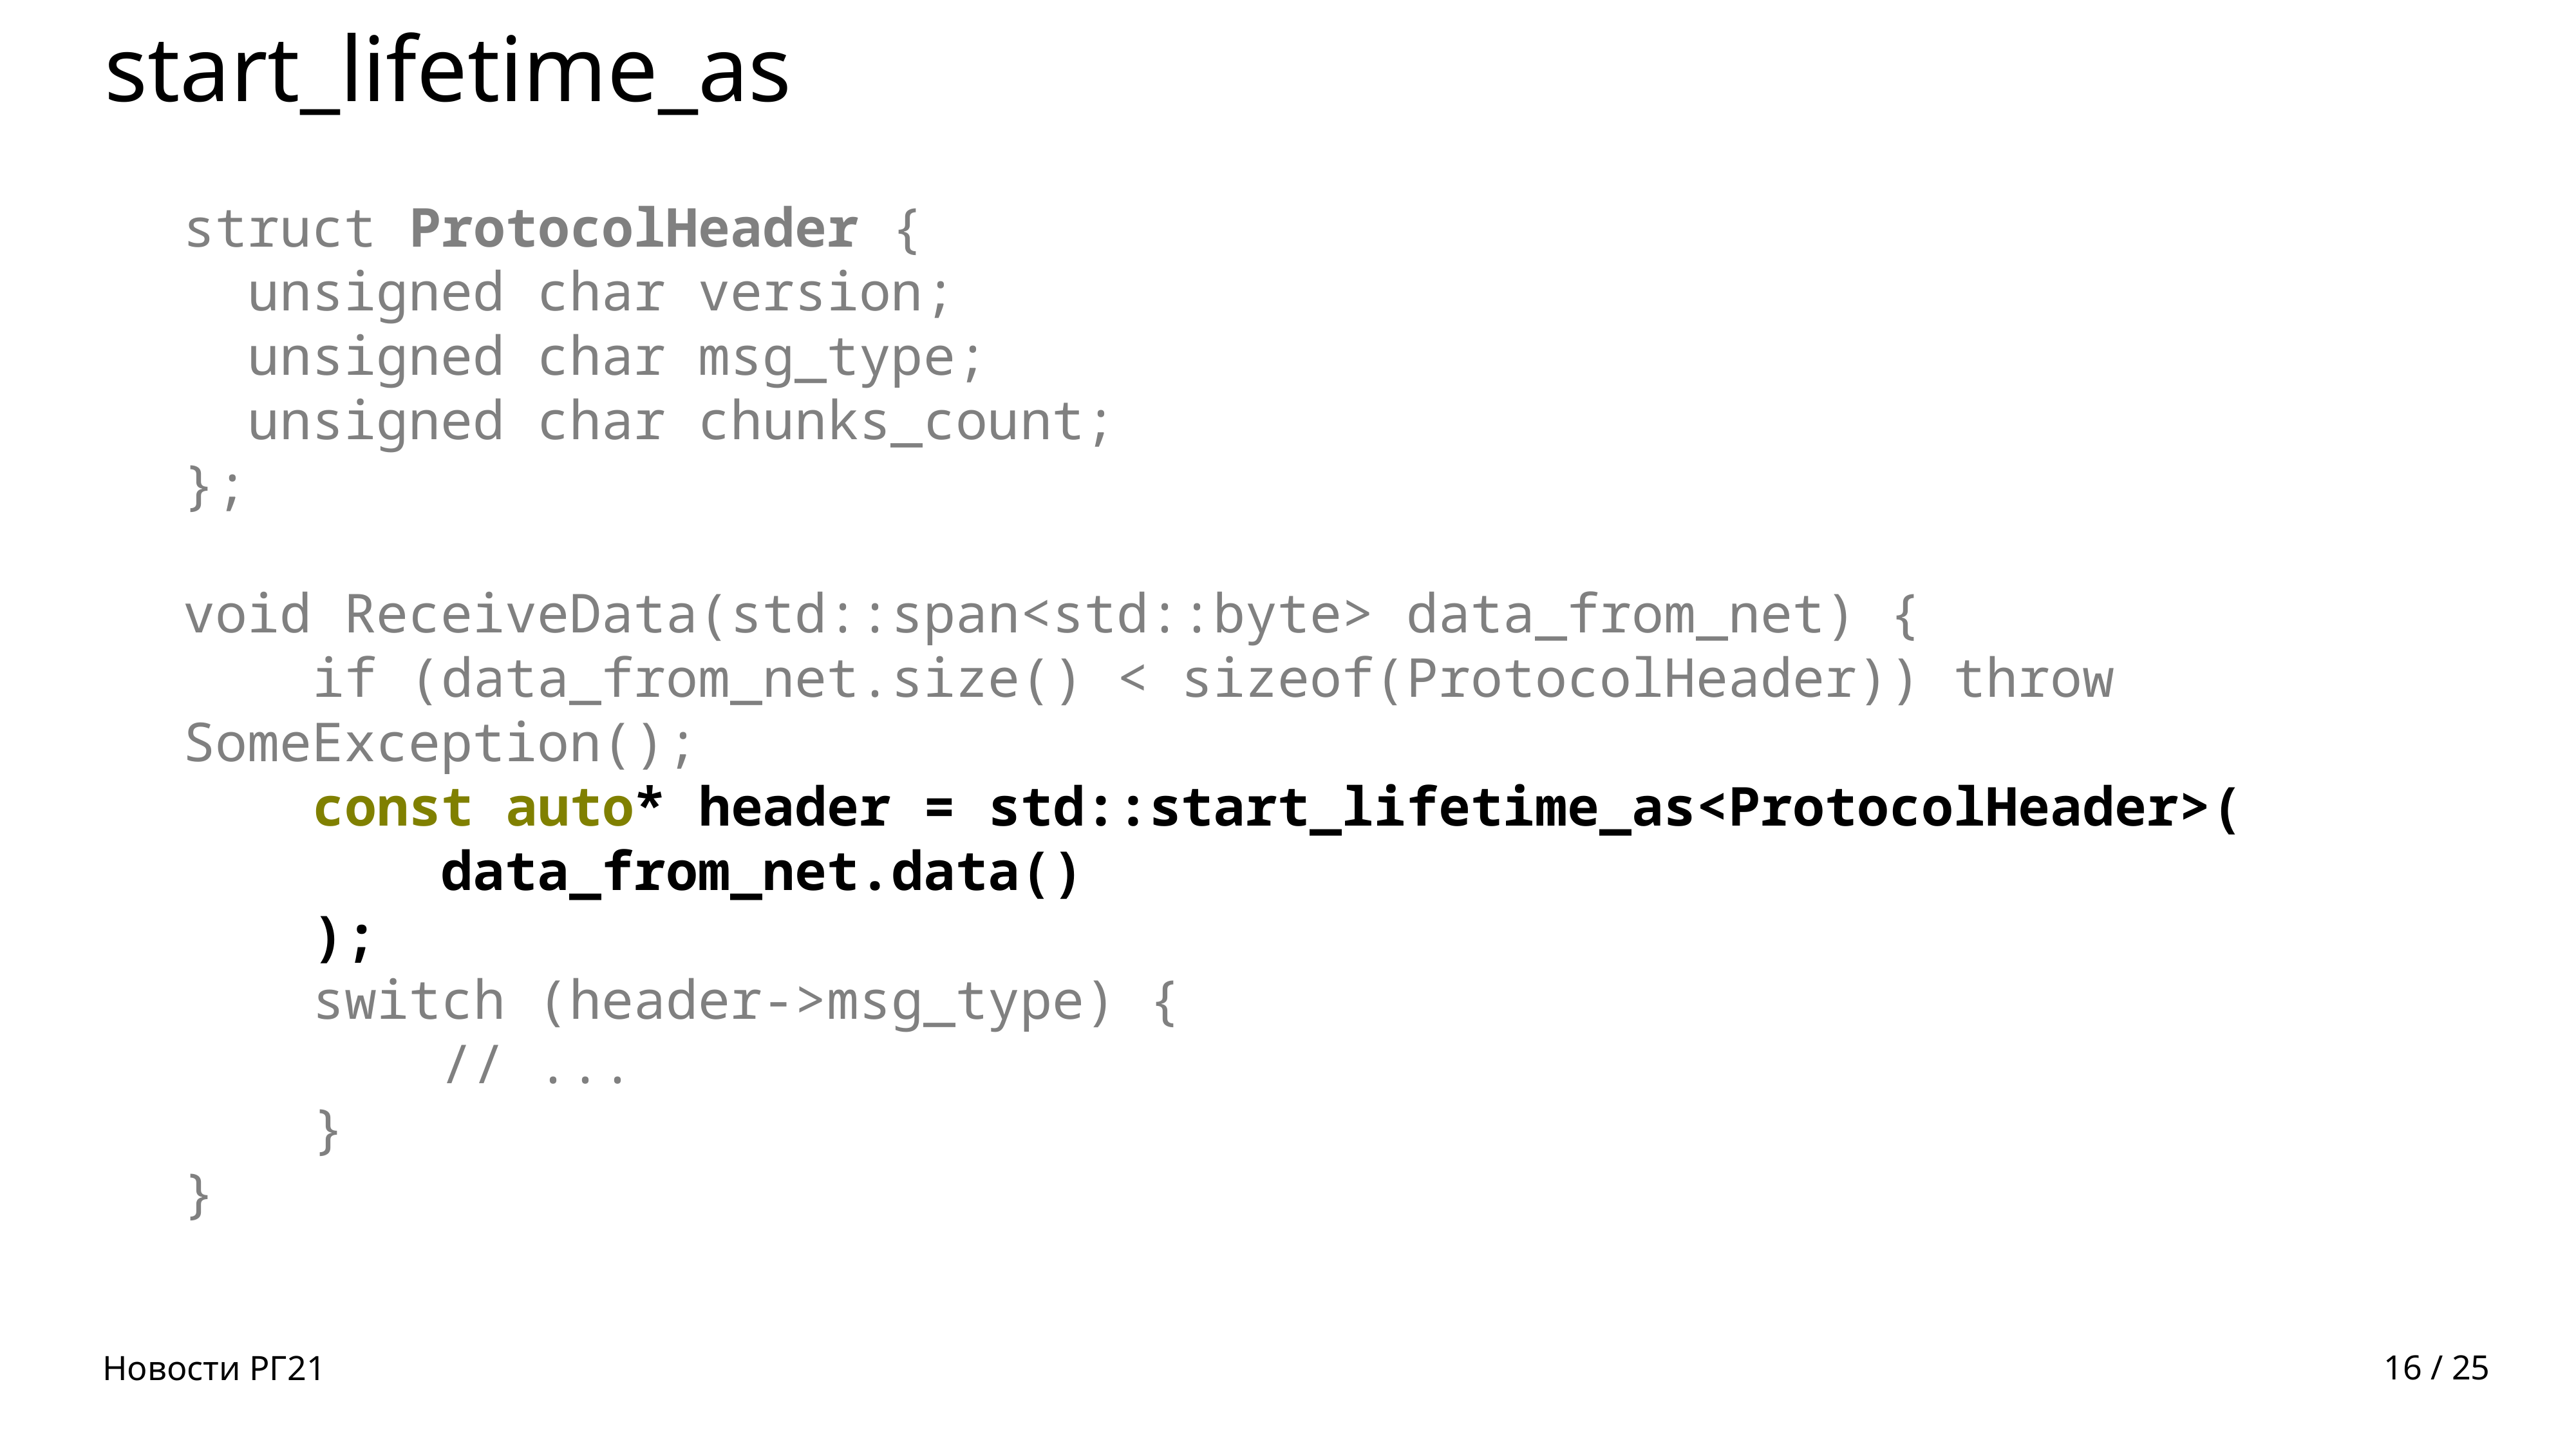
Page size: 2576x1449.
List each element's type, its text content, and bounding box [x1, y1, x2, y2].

text_box struct ProtocolHeader { unsigned char version; unsigned char msg_type; unsigned char chunks_count; }; void ReceiveData(std::span<std::byte> data_from_net) { if (data_from_net.size() < sizeof(ProtocolHeader)) throw SomeException(); const auto* header = std::start_lifetime_as<ProtocolHeader>( data_from_net.data() ); switch (header->msg_type) { // ... } } [174, 188, 2410, 1259]
title start_lifetime_as [95, 19, 2576, 155]
list <number> / 25 [1403, 1338, 2500, 1393]
list Новости РГ21 [93, 1338, 1190, 1393]
